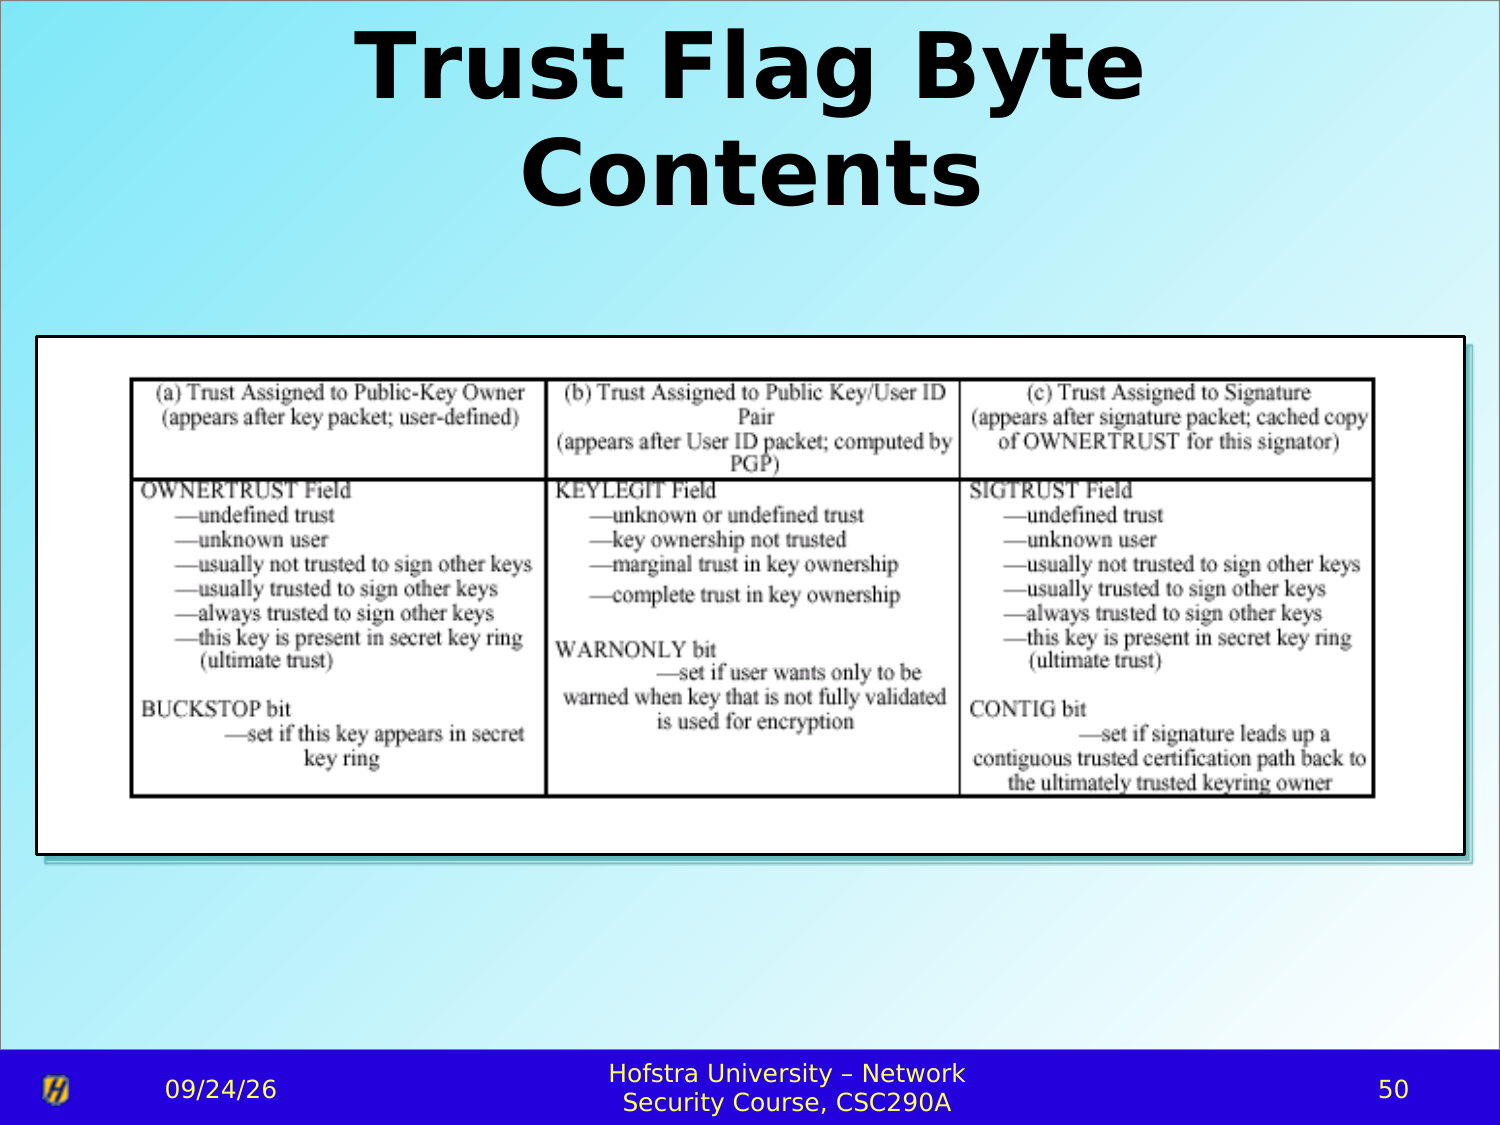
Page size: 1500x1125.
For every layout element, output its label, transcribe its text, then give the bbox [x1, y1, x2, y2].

title Trust Flag Byte Contents [112, 5, 1391, 236]
picture [37, 337, 1463, 854]
picture [37, 1072, 76, 1110]
